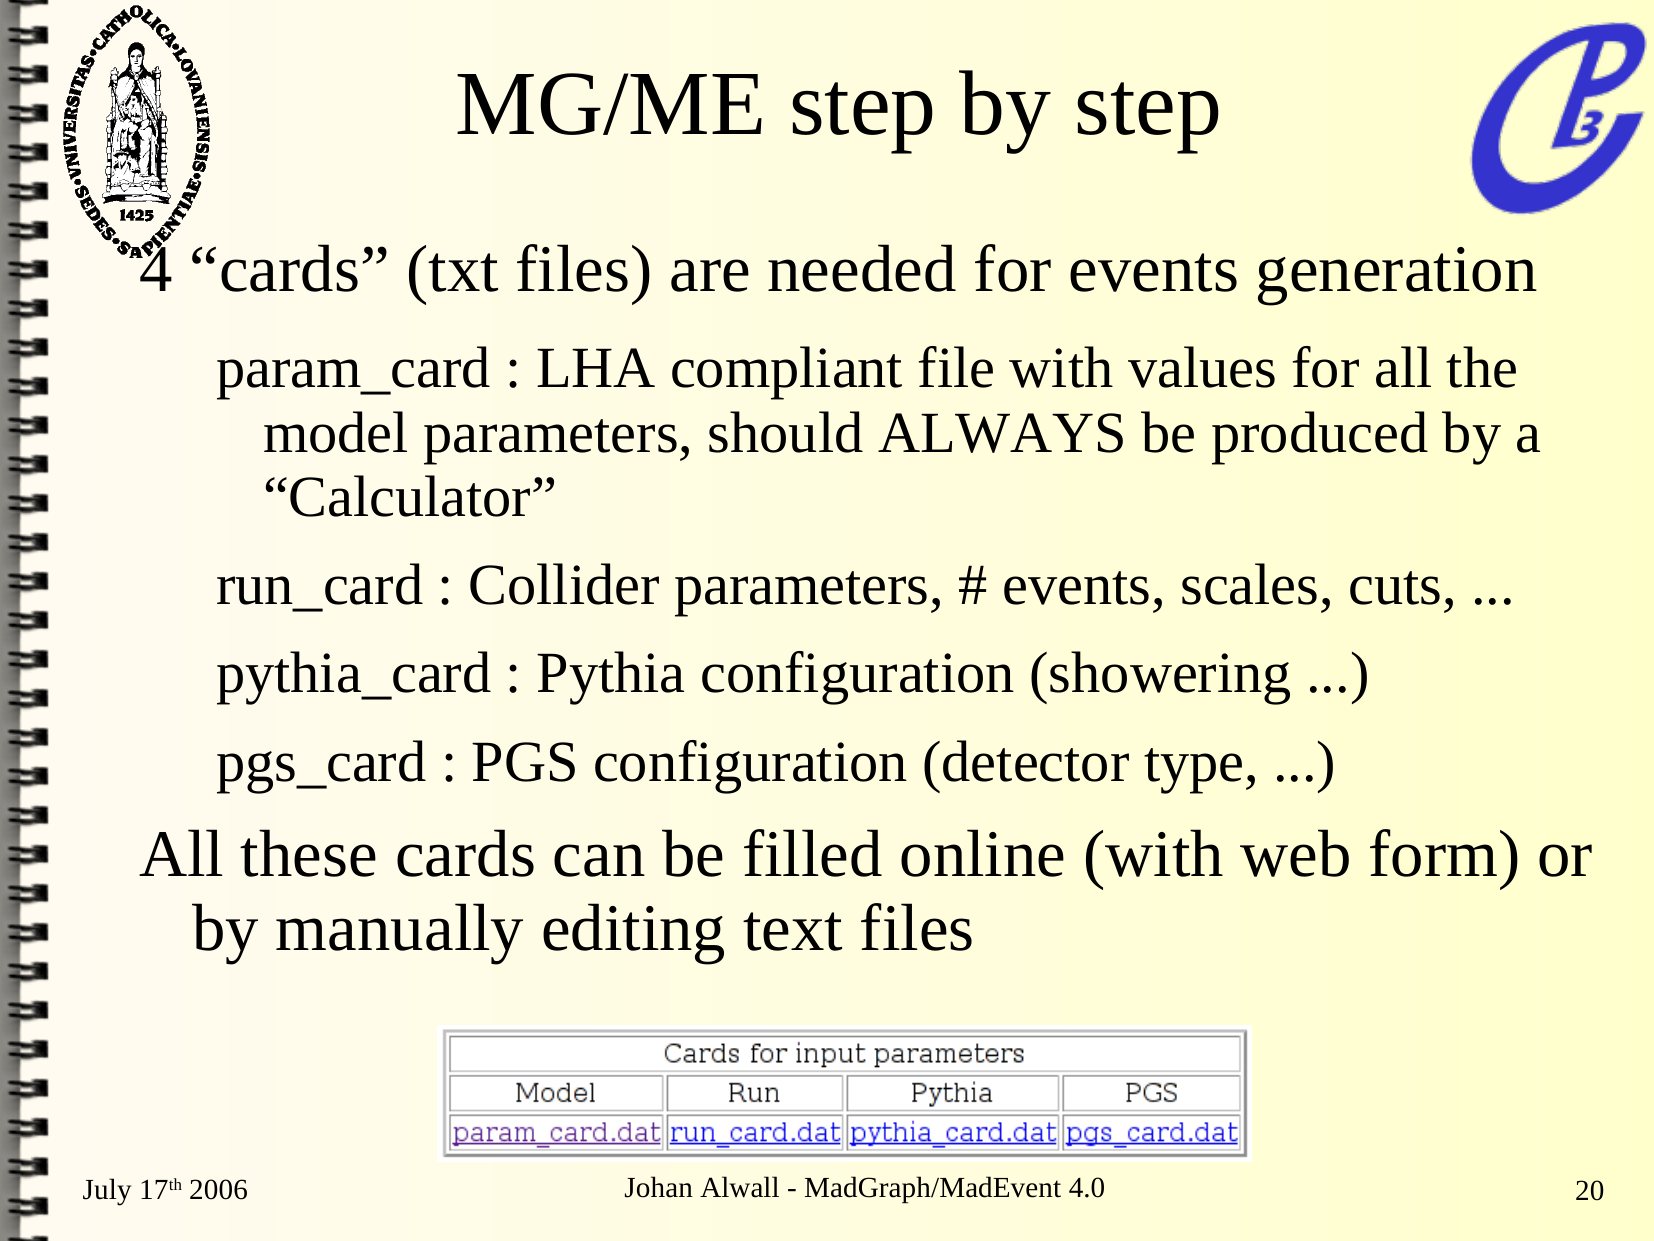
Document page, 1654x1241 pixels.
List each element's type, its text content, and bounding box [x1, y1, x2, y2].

picture [437, 1025, 1252, 1162]
list 4 “cards” (txt files) are needed for events generation param_card : LHA compliant file with values for all the model parameters, should ALWAYS be produced by a “Calculator” run_card : Collider parameters, # events, scales, cuts, ... pythia_card : Pythia configuration (showering ...) pgs_card : PGS configuration (detector type, ...) All these cards can be filled online (with web form) or by manually editing text files [121, 231, 1603, 1018]
picture [1467, 14, 1654, 216]
title MG/ME step by step [234, 0, 1445, 208]
picture [0, 0, 1654, 1241]
